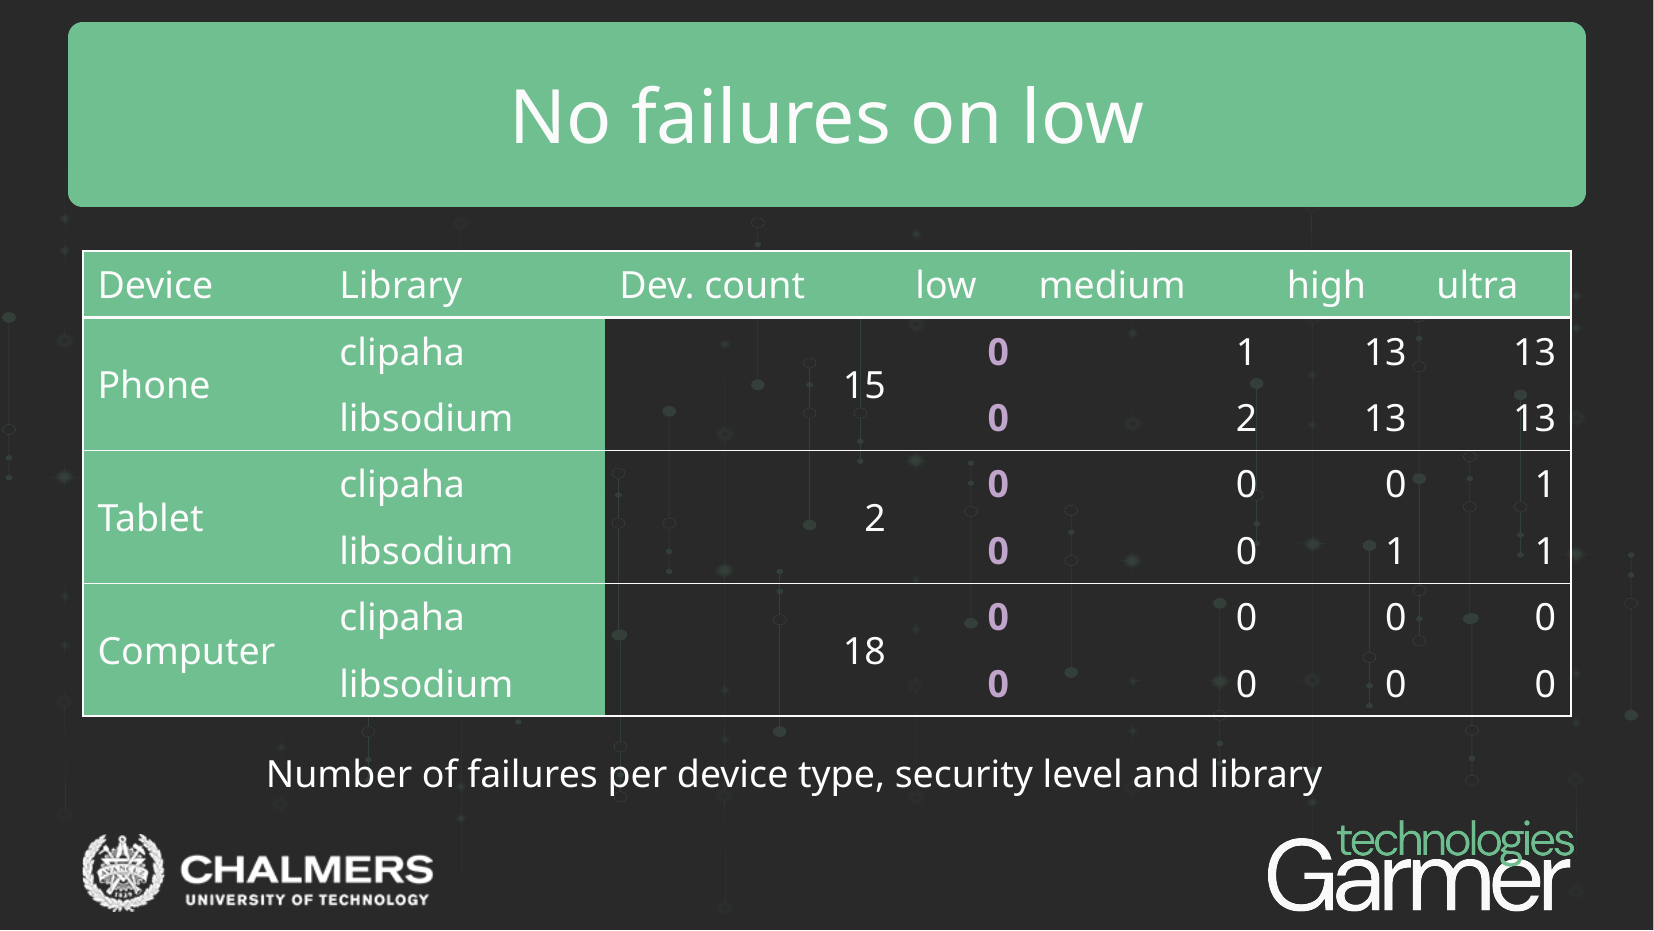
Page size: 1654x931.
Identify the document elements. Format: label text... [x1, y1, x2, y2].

table_cell 1 [1272, 517, 1421, 583]
table_cell 15 [605, 319, 901, 450]
table_cell 0 [901, 650, 1024, 715]
table_cell Tablet [84, 451, 325, 583]
table_cell 2 [605, 451, 901, 583]
table_cell 0 [901, 584, 1024, 650]
table_cell clipaha [325, 451, 605, 517]
table_cell 0 [1024, 517, 1272, 583]
table_cell Computer [84, 584, 325, 715]
table_cell 0 [1272, 451, 1421, 517]
table_cell 0 [901, 319, 1024, 384]
table_cell 13 [1272, 319, 1421, 384]
table_cell 0 [901, 517, 1024, 583]
table_cell 0 [1421, 584, 1570, 650]
table_cell 13 [1421, 384, 1570, 450]
table_cell 2 [1024, 384, 1272, 450]
table_cell 1 [1024, 319, 1272, 384]
picture [82, 834, 443, 912]
table_cell 0 [1272, 584, 1421, 650]
table_header low [901, 252, 1024, 316]
table_cell 1 [1421, 451, 1570, 517]
picture [1246, 807, 1607, 912]
table_cell 1 [1421, 517, 1570, 583]
table_cell clipaha [325, 584, 605, 650]
table_cell libsodium [325, 517, 605, 583]
table_header Library [325, 252, 605, 316]
table_cell 18 [605, 584, 901, 715]
table_cell libsodium [325, 384, 605, 450]
text_box Number of failures per device type, security level and library [250, 740, 1403, 802]
table_cell libsodium [325, 650, 605, 715]
table_header Device [84, 252, 325, 316]
table_header medium [1024, 252, 1272, 316]
table_header ultra [1421, 252, 1570, 316]
table_cell 0 [1024, 451, 1272, 517]
table_cell 0 [1024, 584, 1272, 650]
title No failures on low [82, 37, 1571, 193]
table_cell clipaha [325, 319, 605, 384]
table_cell 13 [1421, 319, 1570, 384]
table_cell 0 [1024, 650, 1272, 715]
table_cell 0 [1272, 650, 1421, 715]
table_header high [1272, 252, 1421, 316]
table_cell Phone [84, 319, 325, 450]
table_cell 13 [1272, 384, 1421, 450]
table_cell 0 [901, 384, 1024, 450]
table_cell 0 [901, 451, 1024, 517]
table_cell 0 [1421, 650, 1570, 715]
table_header Dev. count [605, 252, 901, 316]
